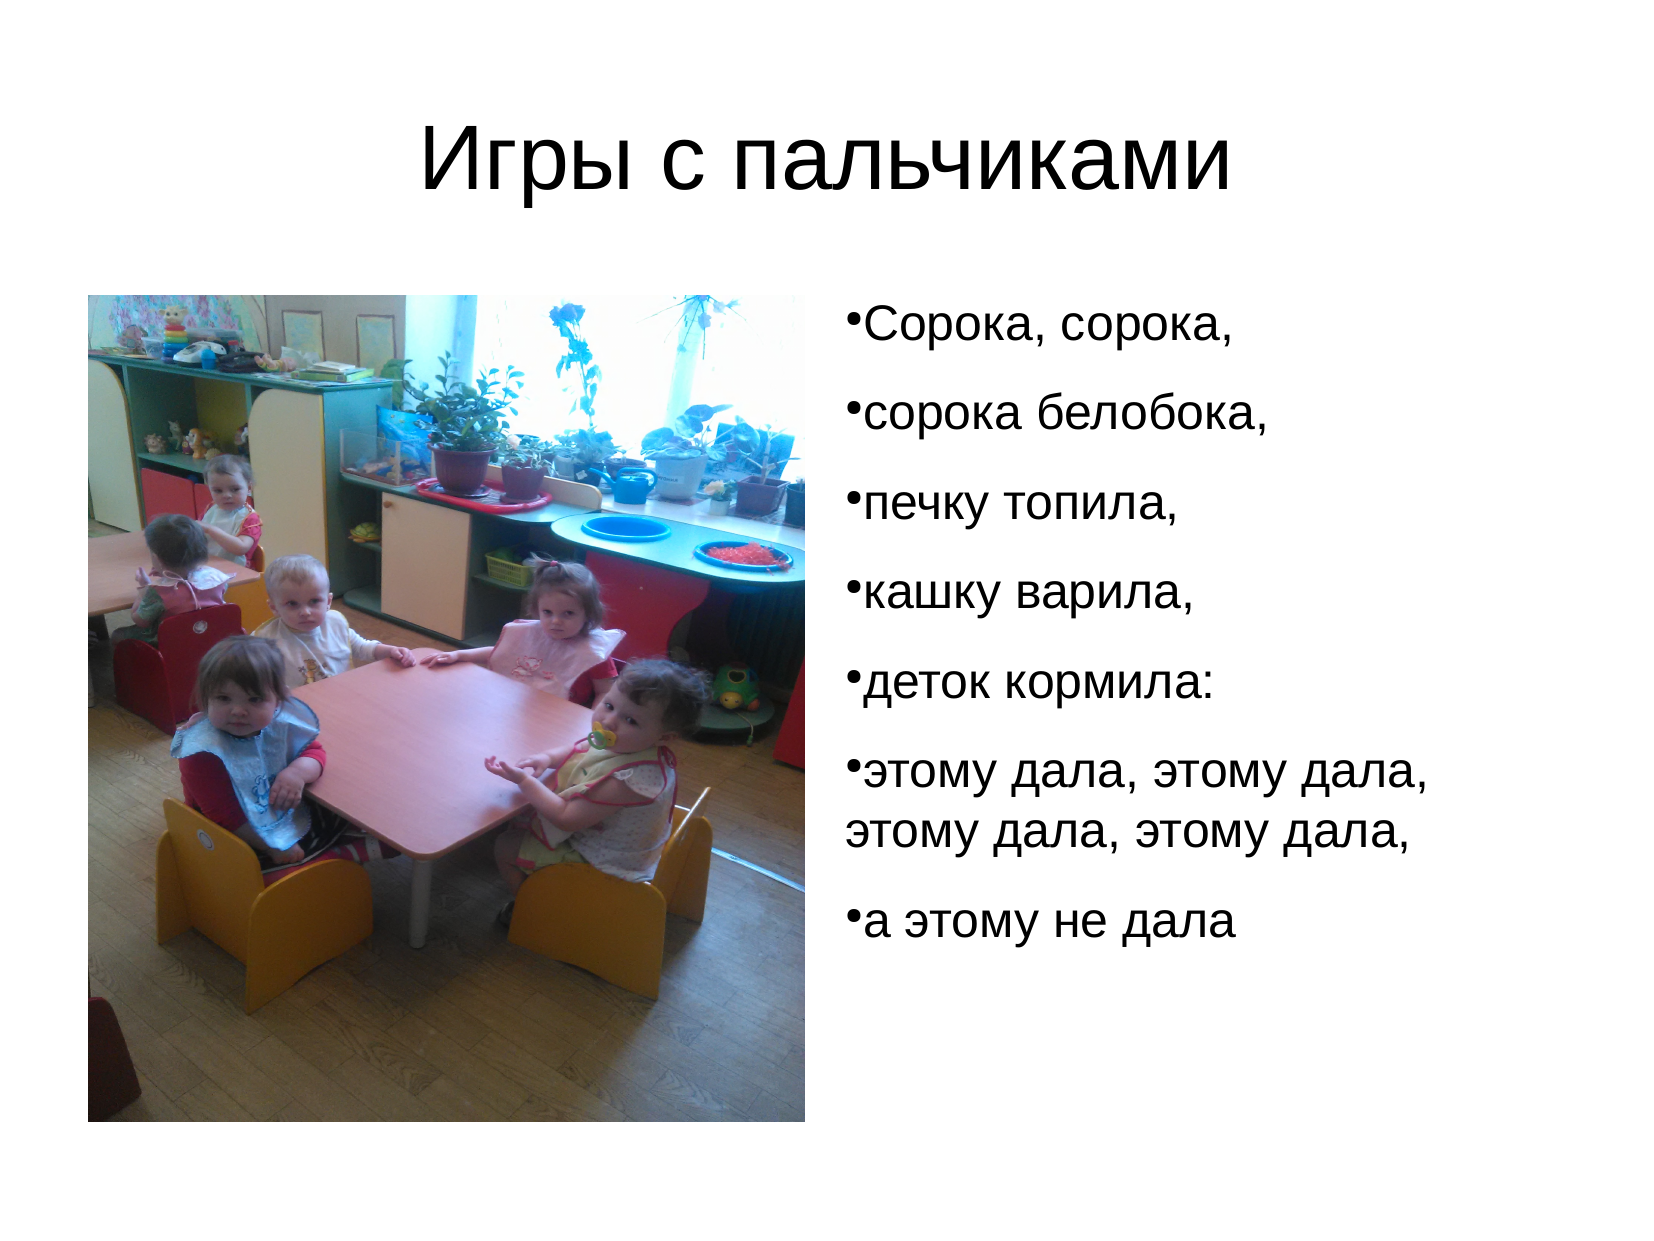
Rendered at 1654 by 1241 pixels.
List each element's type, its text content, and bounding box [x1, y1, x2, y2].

title Игры с пальчиками [82, 49, 1571, 257]
picture [88, 295, 805, 1123]
list Сорока, сорока, сорока белобока, печку топила, кашку варила, деток кормила: этому дала, этому дала, этому дала, этому дала, а этому не дала [845, 290, 1572, 1141]
